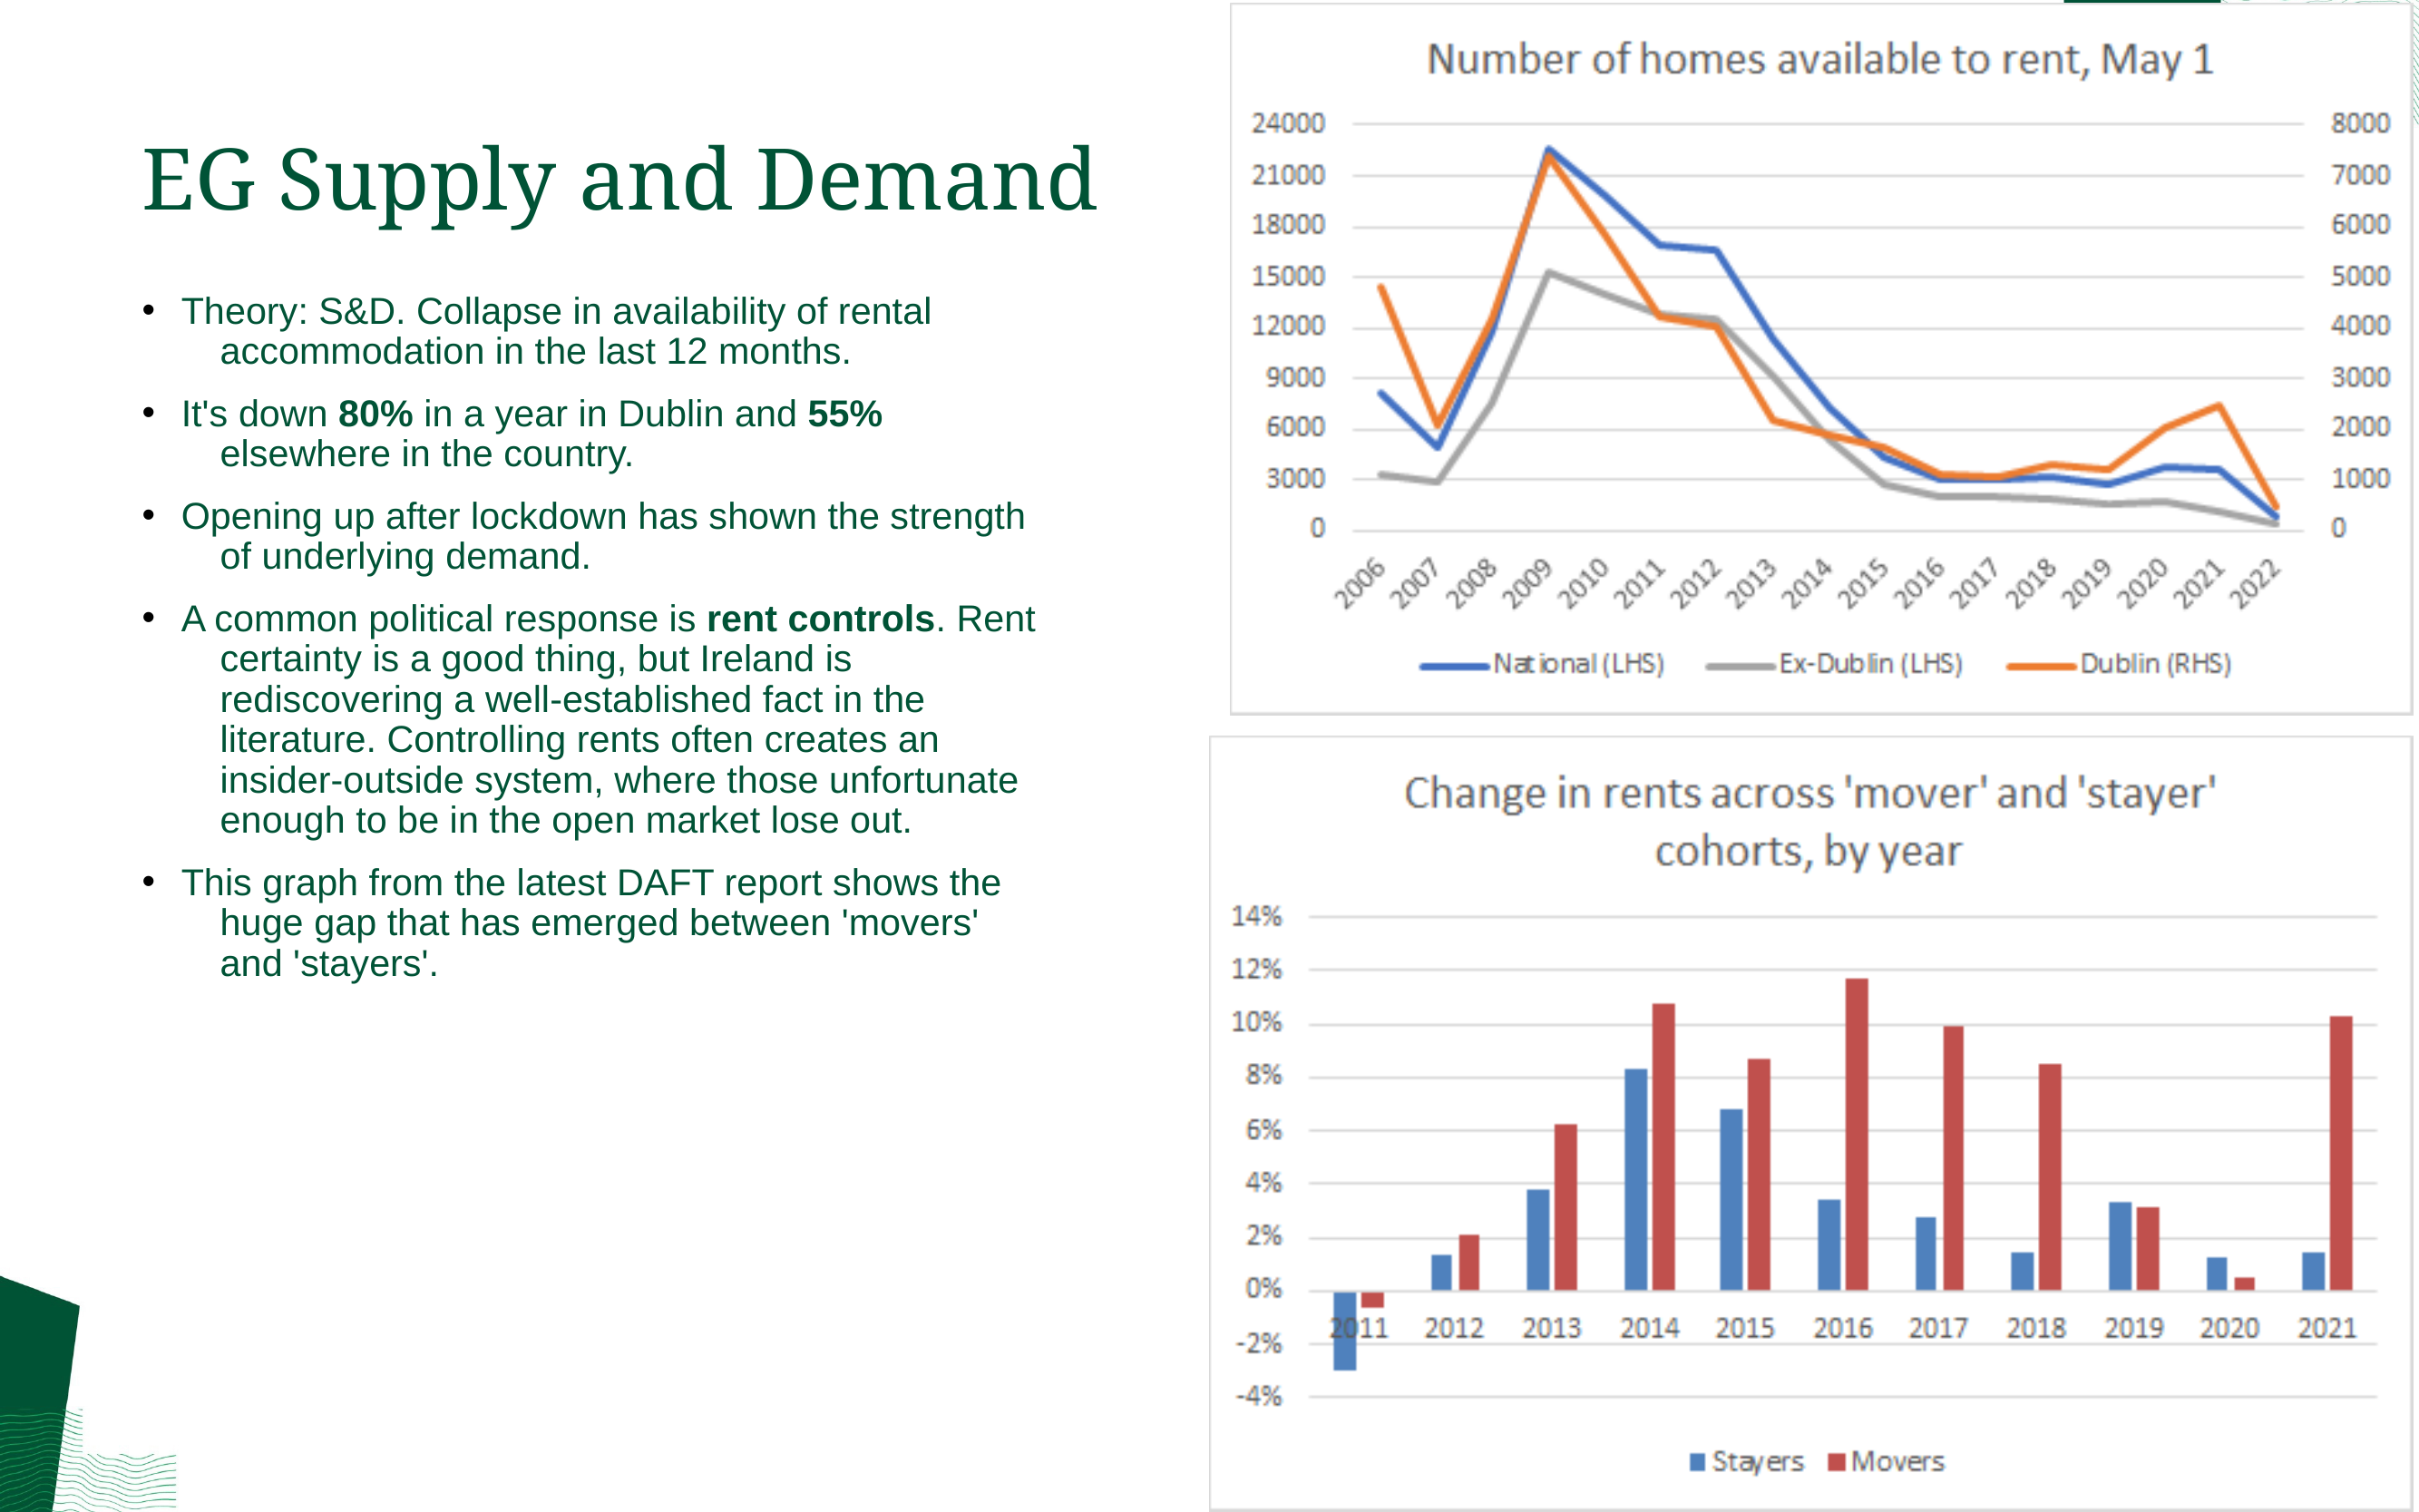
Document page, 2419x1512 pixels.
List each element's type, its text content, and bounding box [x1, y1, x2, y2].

picture [1230, 3, 2414, 716]
list Theory: S&D. Collapse in availability of rental accommodation in the last 12 months. It's down 80% in a year in Dublin and 55% elsewhere in the country. Opening up after lockdown has shown the strength of underlying demand. A common political response is rent controls. Rent certainty is a good thing, but Ireland is rediscovering a well-established fact in the literature. Controlling rents often creates an insider-outside system, where those unfortunate enough to be in the open market lose out. This graph from the latest DAFT report shows the huge gap that has emerged between 'movers' and 'stayers'. [128, 285, 1053, 996]
picture [1209, 736, 2414, 1512]
title EG Supply and Demand [128, 130, 1230, 286]
